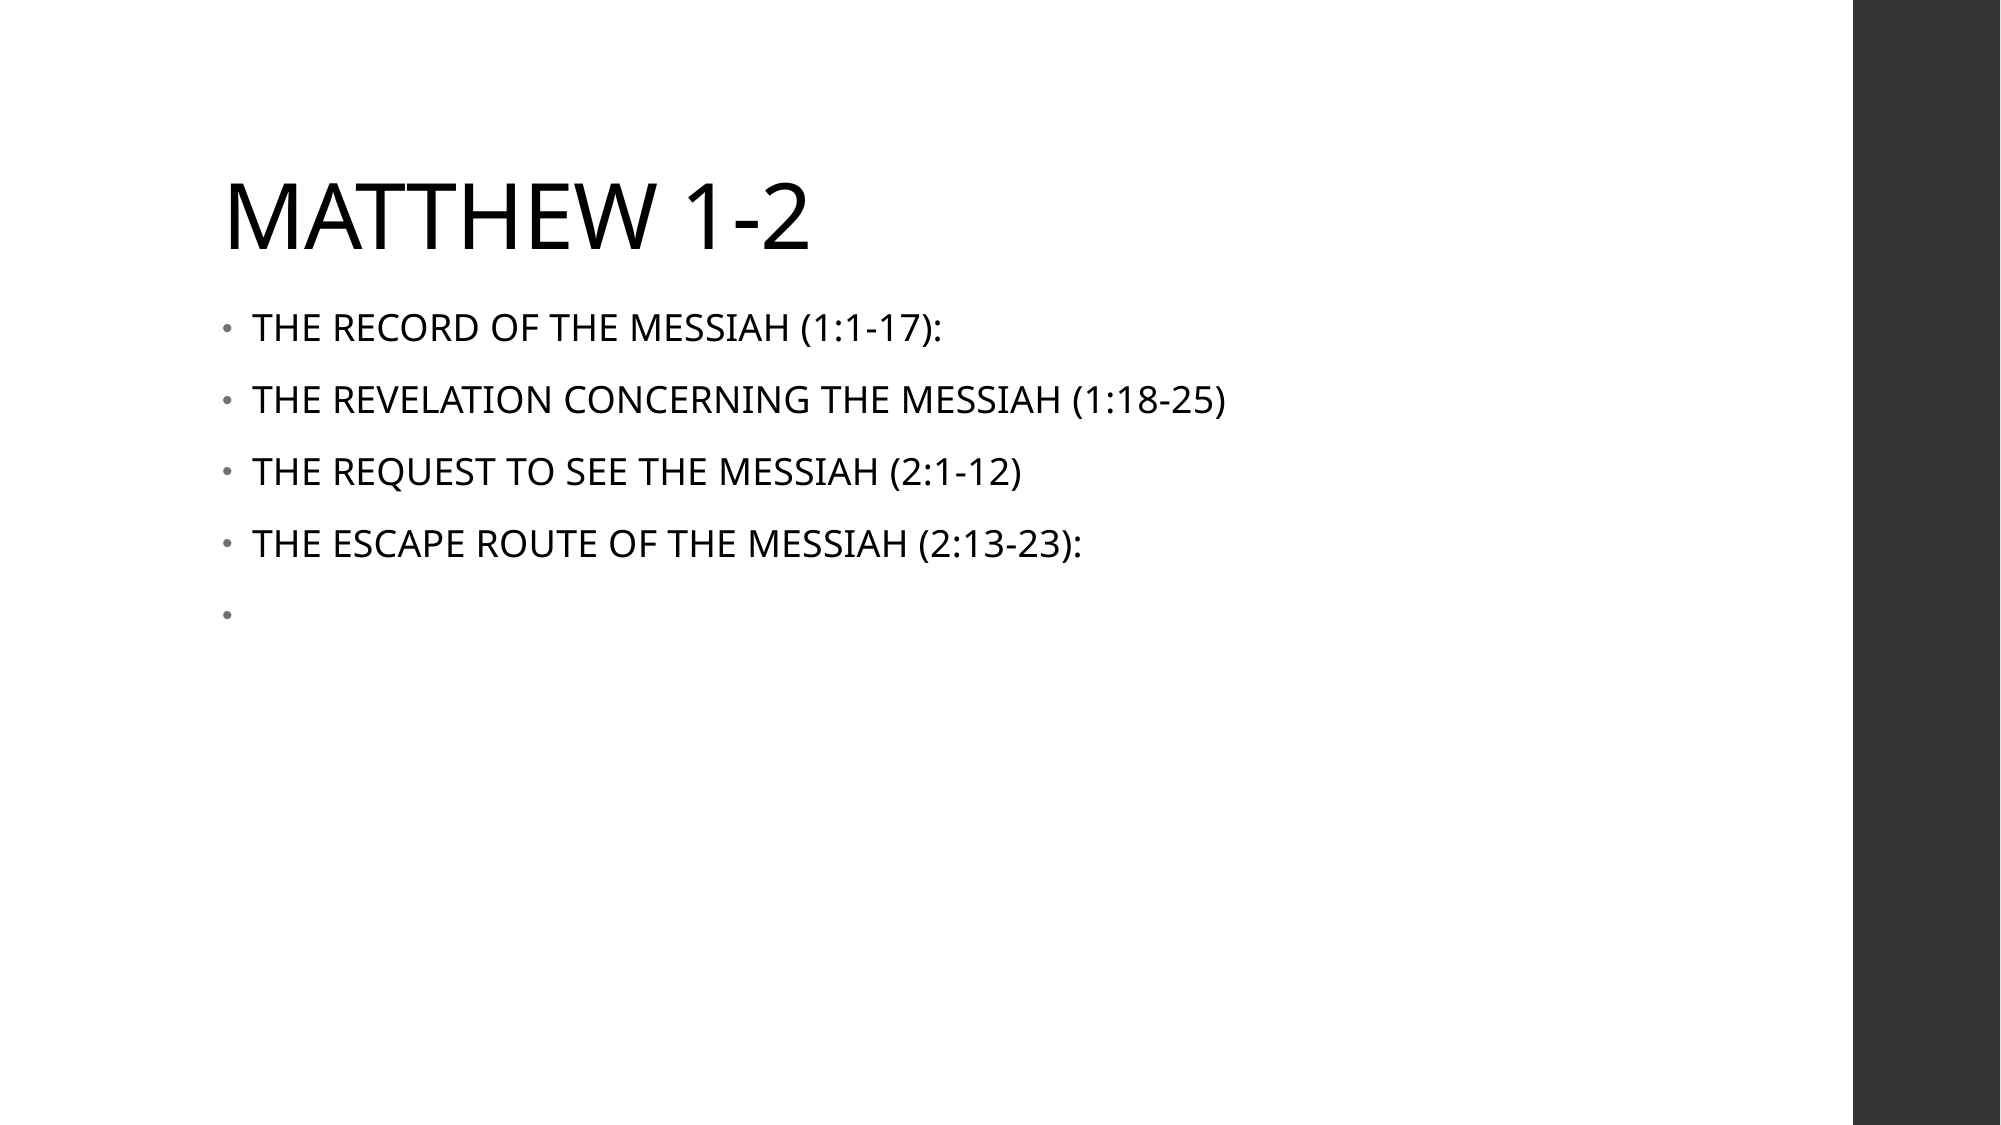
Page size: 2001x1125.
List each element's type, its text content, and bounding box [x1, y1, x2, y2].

title MATTHEW 1-2 [206, 60, 1797, 278]
list THE RECORD OF THE MESSIAH (1:1-17): THE REVELATION CONCERNING THE MESSIAH (1:18-25) THE REQUEST TO SEE THE MESSIAH (2:1-12) THE ESCAPE ROUTE OF THE MESSIAH (2:13-23): [206, 299, 1617, 1014]
